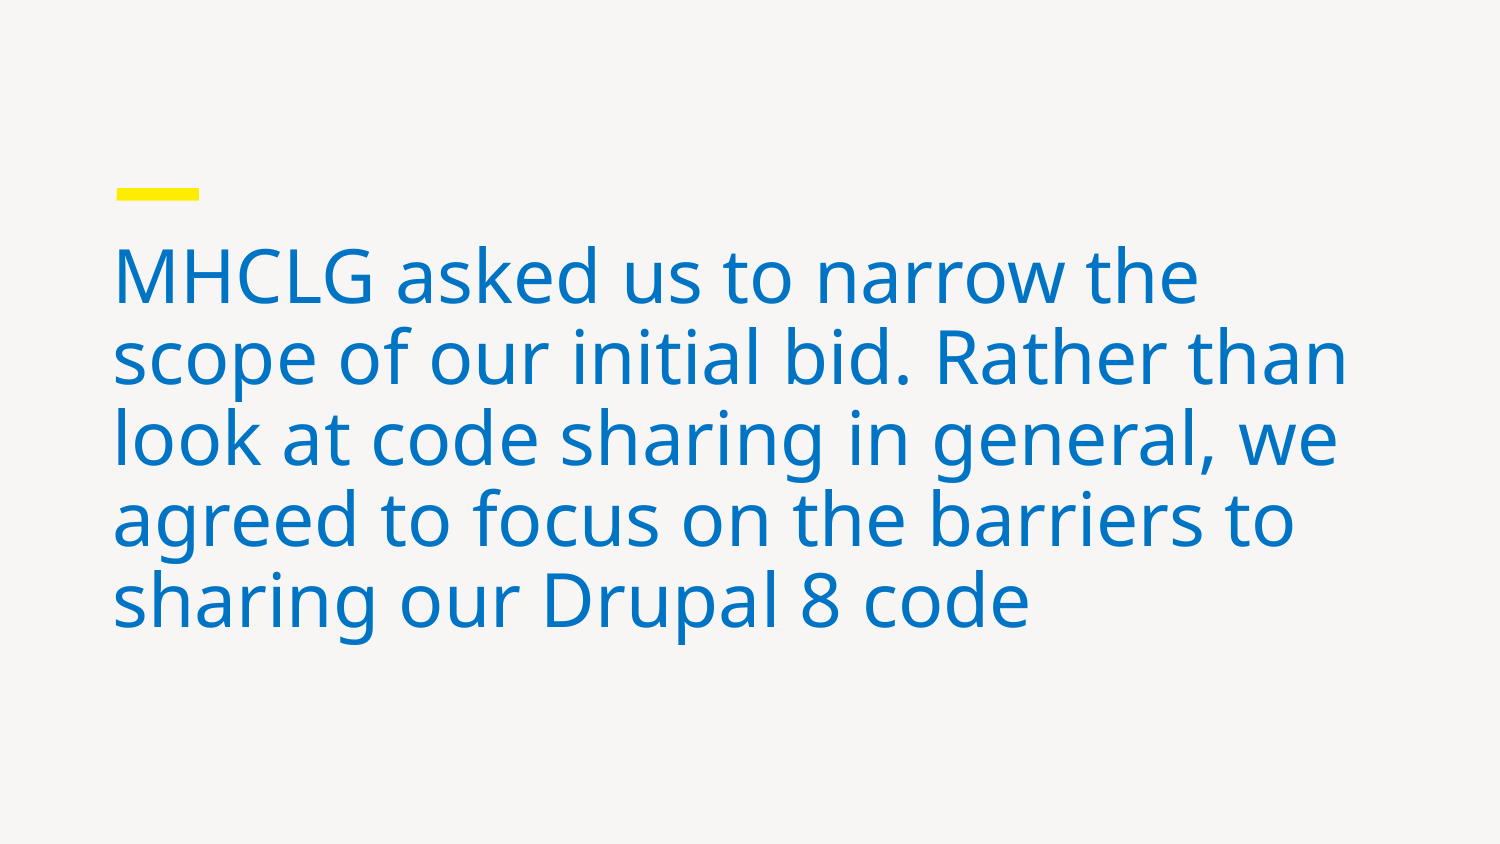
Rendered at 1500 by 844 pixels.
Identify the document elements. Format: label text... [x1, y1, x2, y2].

title MHCLG asked us to narrow the scope of our initial bid. Rather than look at code sharing in general, we agreed to focus on the barriers to sharing our Drupal 8 code [112, 238, 1353, 727]
